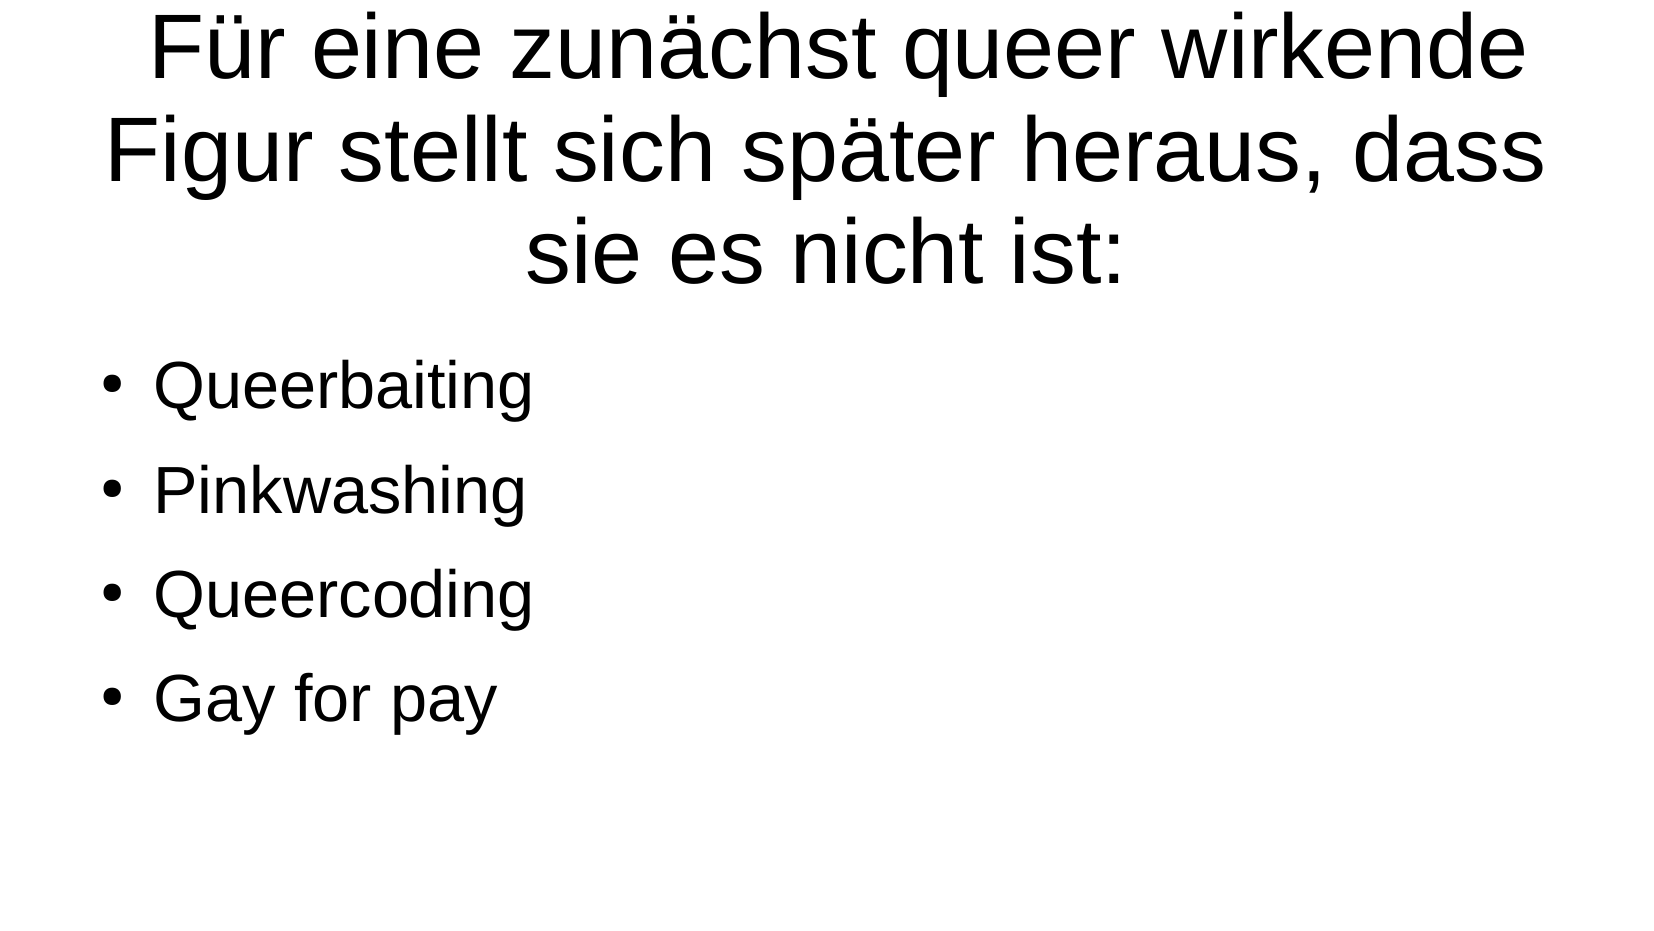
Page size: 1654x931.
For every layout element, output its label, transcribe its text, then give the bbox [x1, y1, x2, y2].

title Für eine zunächst queer wirkende Figur stellt sich später heraus, dass sie es nicht ist: [82, 0, 1571, 304]
list Queerbaiting Pinkwashing Queercoding Gay for pay [82, 348, 1571, 888]
